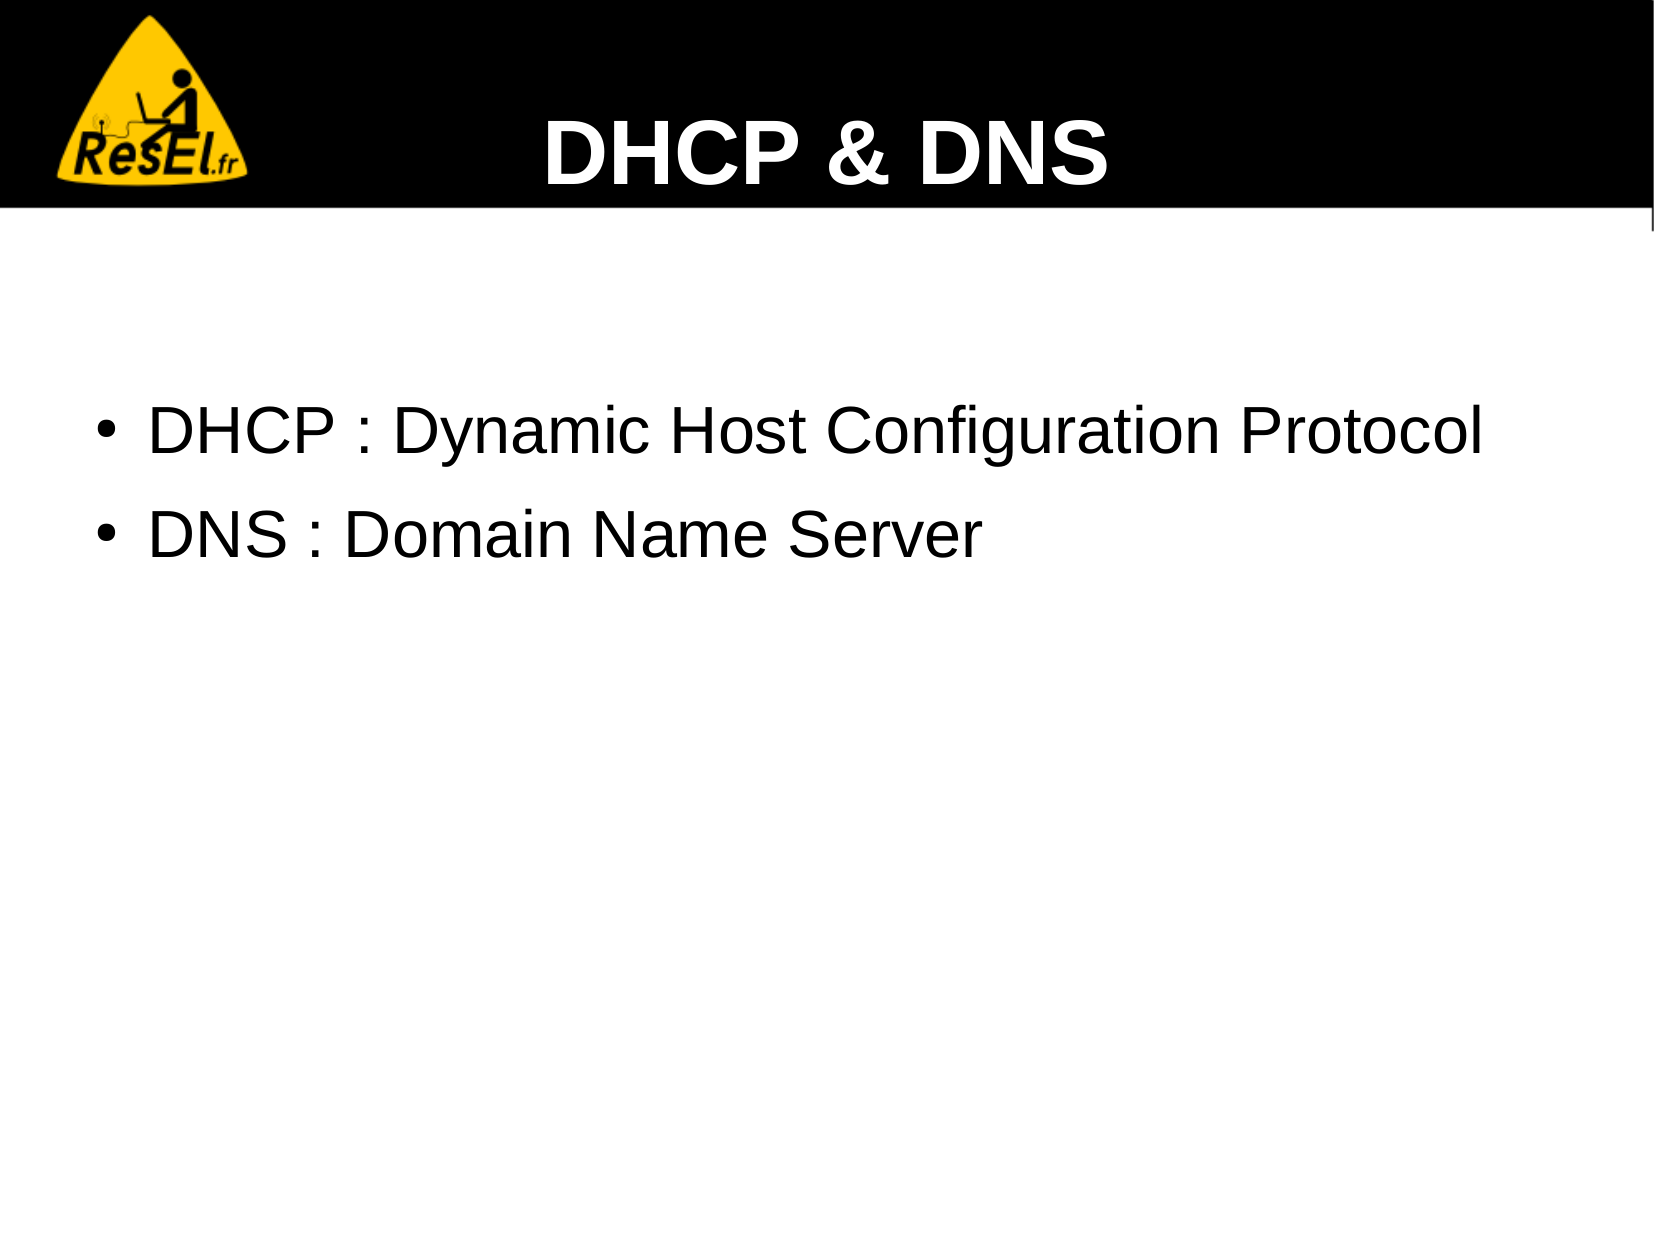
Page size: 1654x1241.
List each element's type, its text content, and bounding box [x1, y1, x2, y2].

title DHCP & DNS [82, 49, 1571, 257]
list DHCP : Dynamic Host Configuration Protocol DNS : Domain Name Server [76, 288, 1565, 1093]
picture [0, 0, 1654, 1241]
